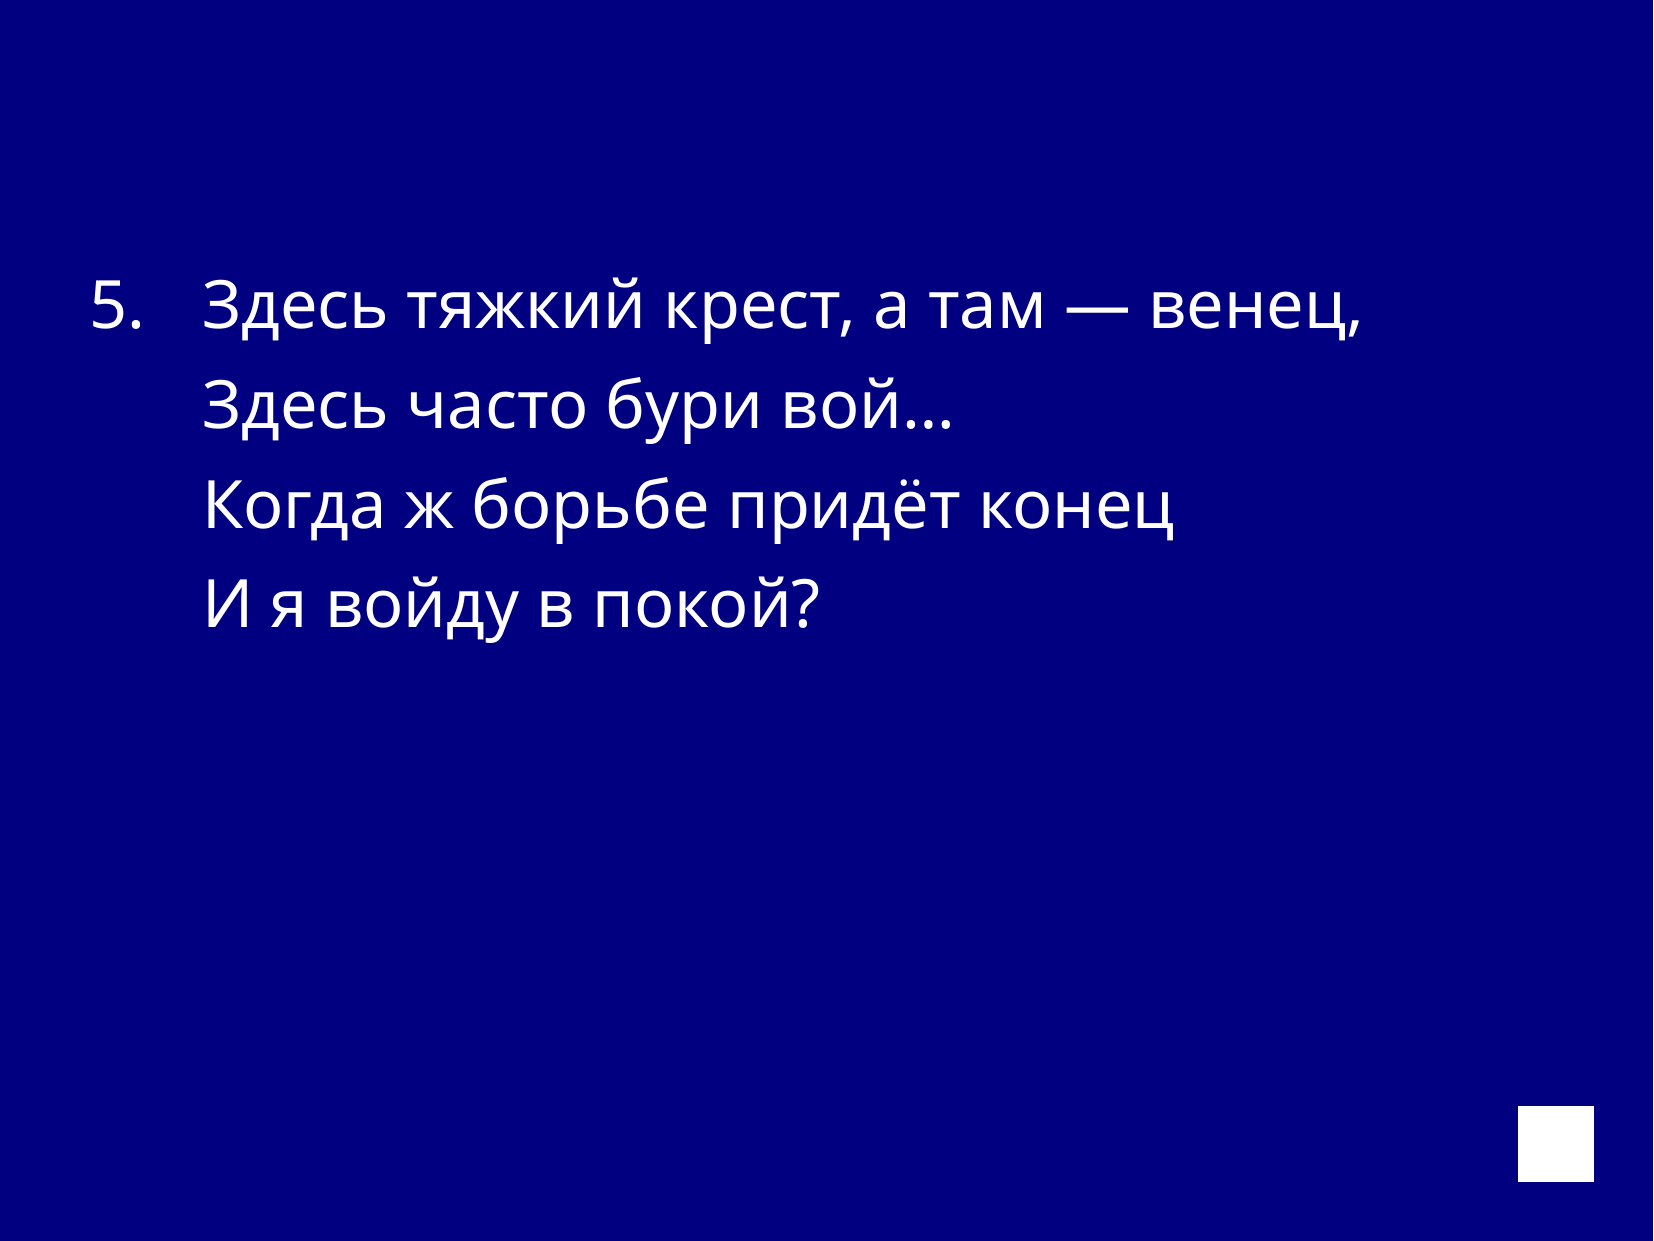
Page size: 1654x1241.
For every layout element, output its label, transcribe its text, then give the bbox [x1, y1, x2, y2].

text_box 5. Здесь тяжкий крест, а там ― венец, Здесь часто бури вой… Когда ж борьбе придёт конец И я войду в покой? [75, 150, 1576, 1163]
text_box [1518, 1106, 1594, 1182]
